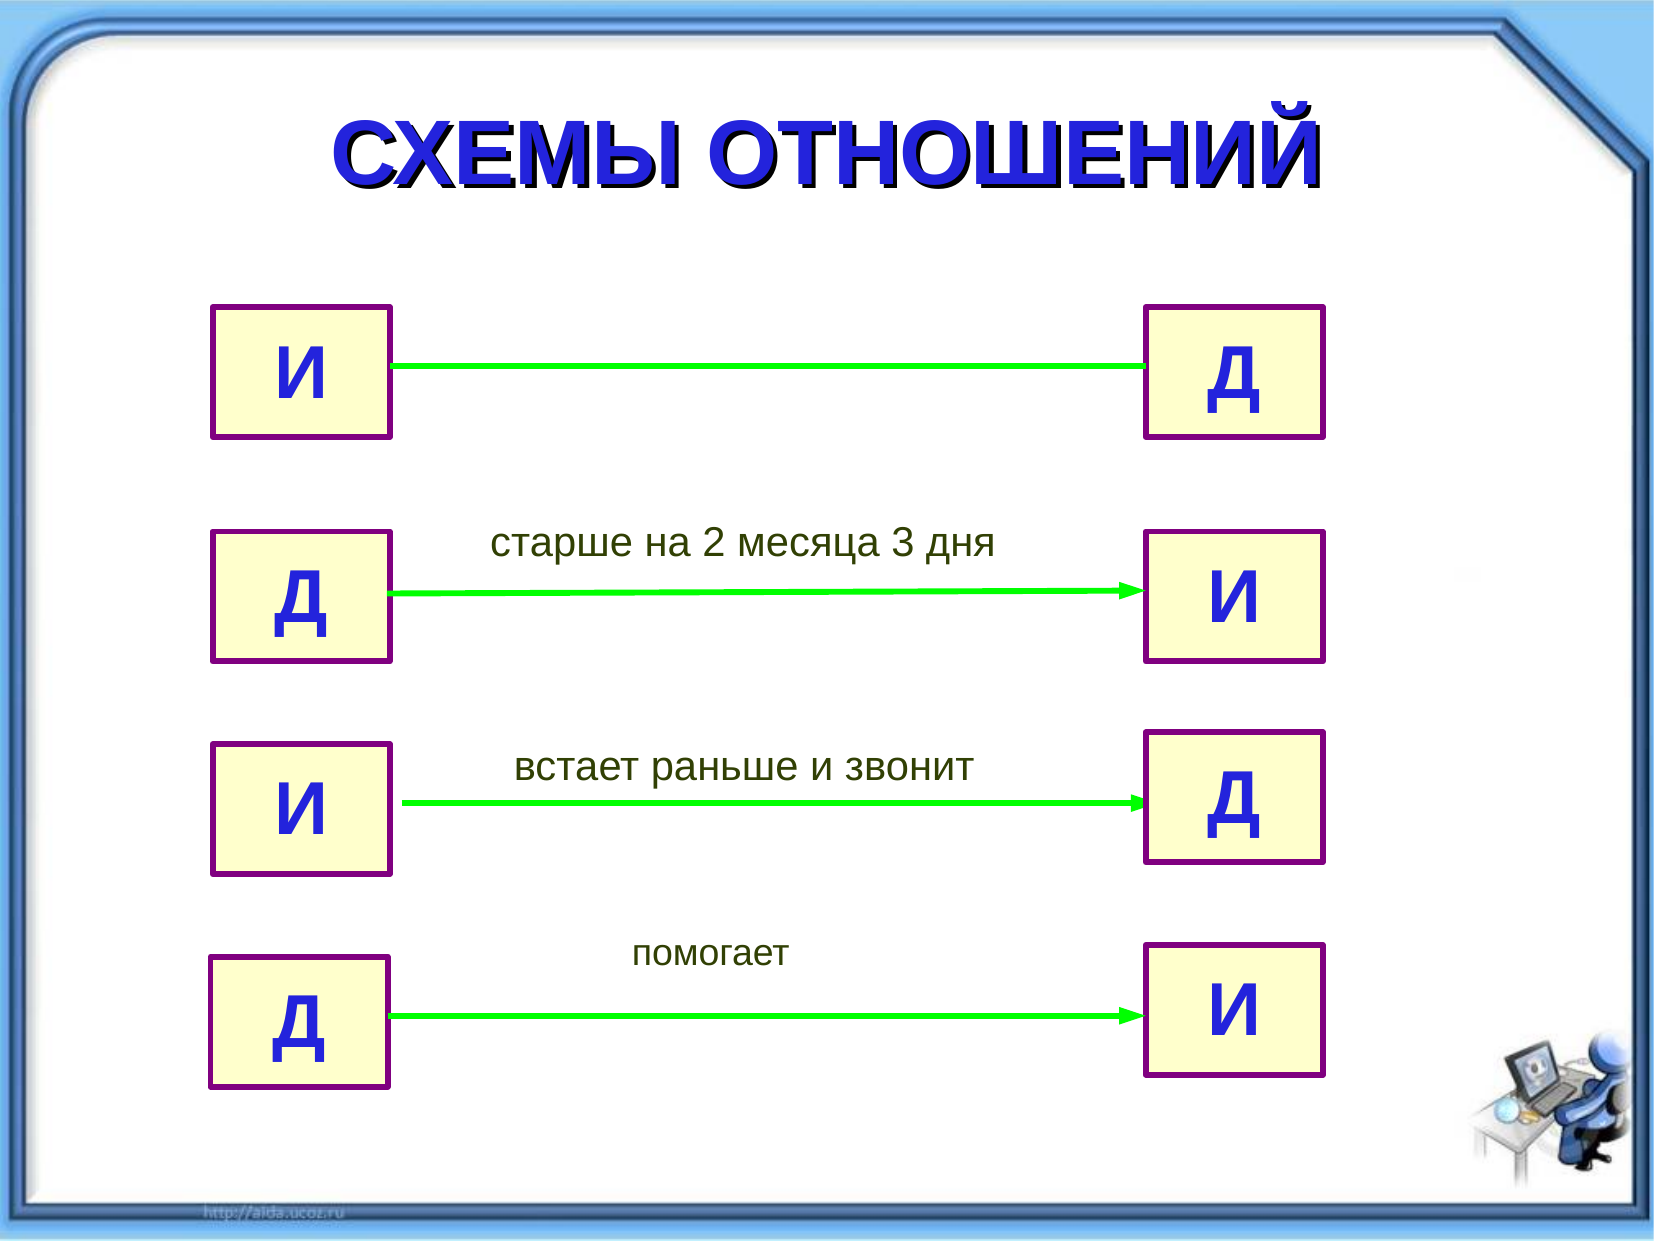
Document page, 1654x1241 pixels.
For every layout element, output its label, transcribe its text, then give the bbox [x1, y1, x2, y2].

text_box И [1145, 944, 1323, 1075]
text_box И [212, 307, 390, 438]
text_box Д [212, 531, 390, 662]
text_box Д [210, 956, 388, 1087]
text_box Д [1145, 307, 1323, 438]
text_box старше на 2 месяца 3 дня [472, 507, 1028, 576]
text_box Д [1145, 732, 1323, 863]
picture [0, 0, 1654, 1241]
text_box И [1145, 531, 1323, 662]
text_box И [212, 744, 390, 875]
text_box помогает [614, 921, 808, 984]
text_box встает раньше и звонит [496, 732, 1003, 800]
title СХЕМЫ ОТНОШЕНИЙ [82, 49, 1571, 257]
